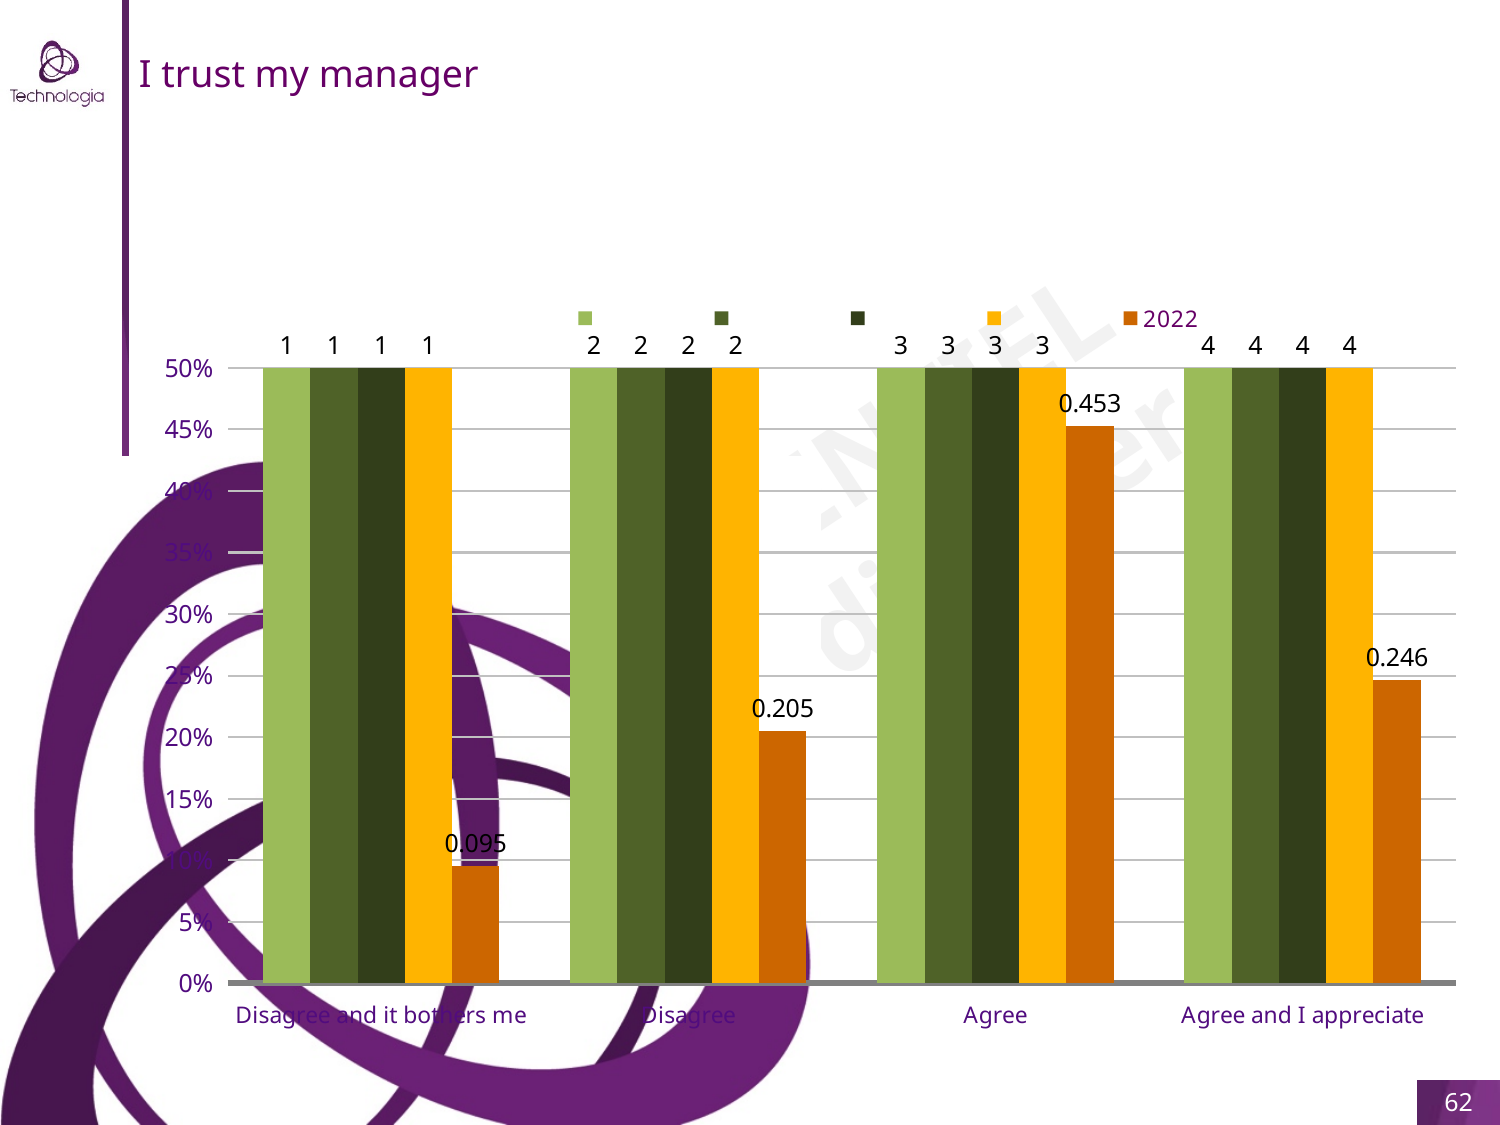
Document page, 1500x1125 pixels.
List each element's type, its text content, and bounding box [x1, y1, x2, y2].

chart [123, 215, 1460, 1083]
picture [0, 33, 113, 114]
picture [0, 0, 821, 1125]
picture [1417, 1080, 1500, 1125]
title I trust my manager [123, 42, 1282, 185]
